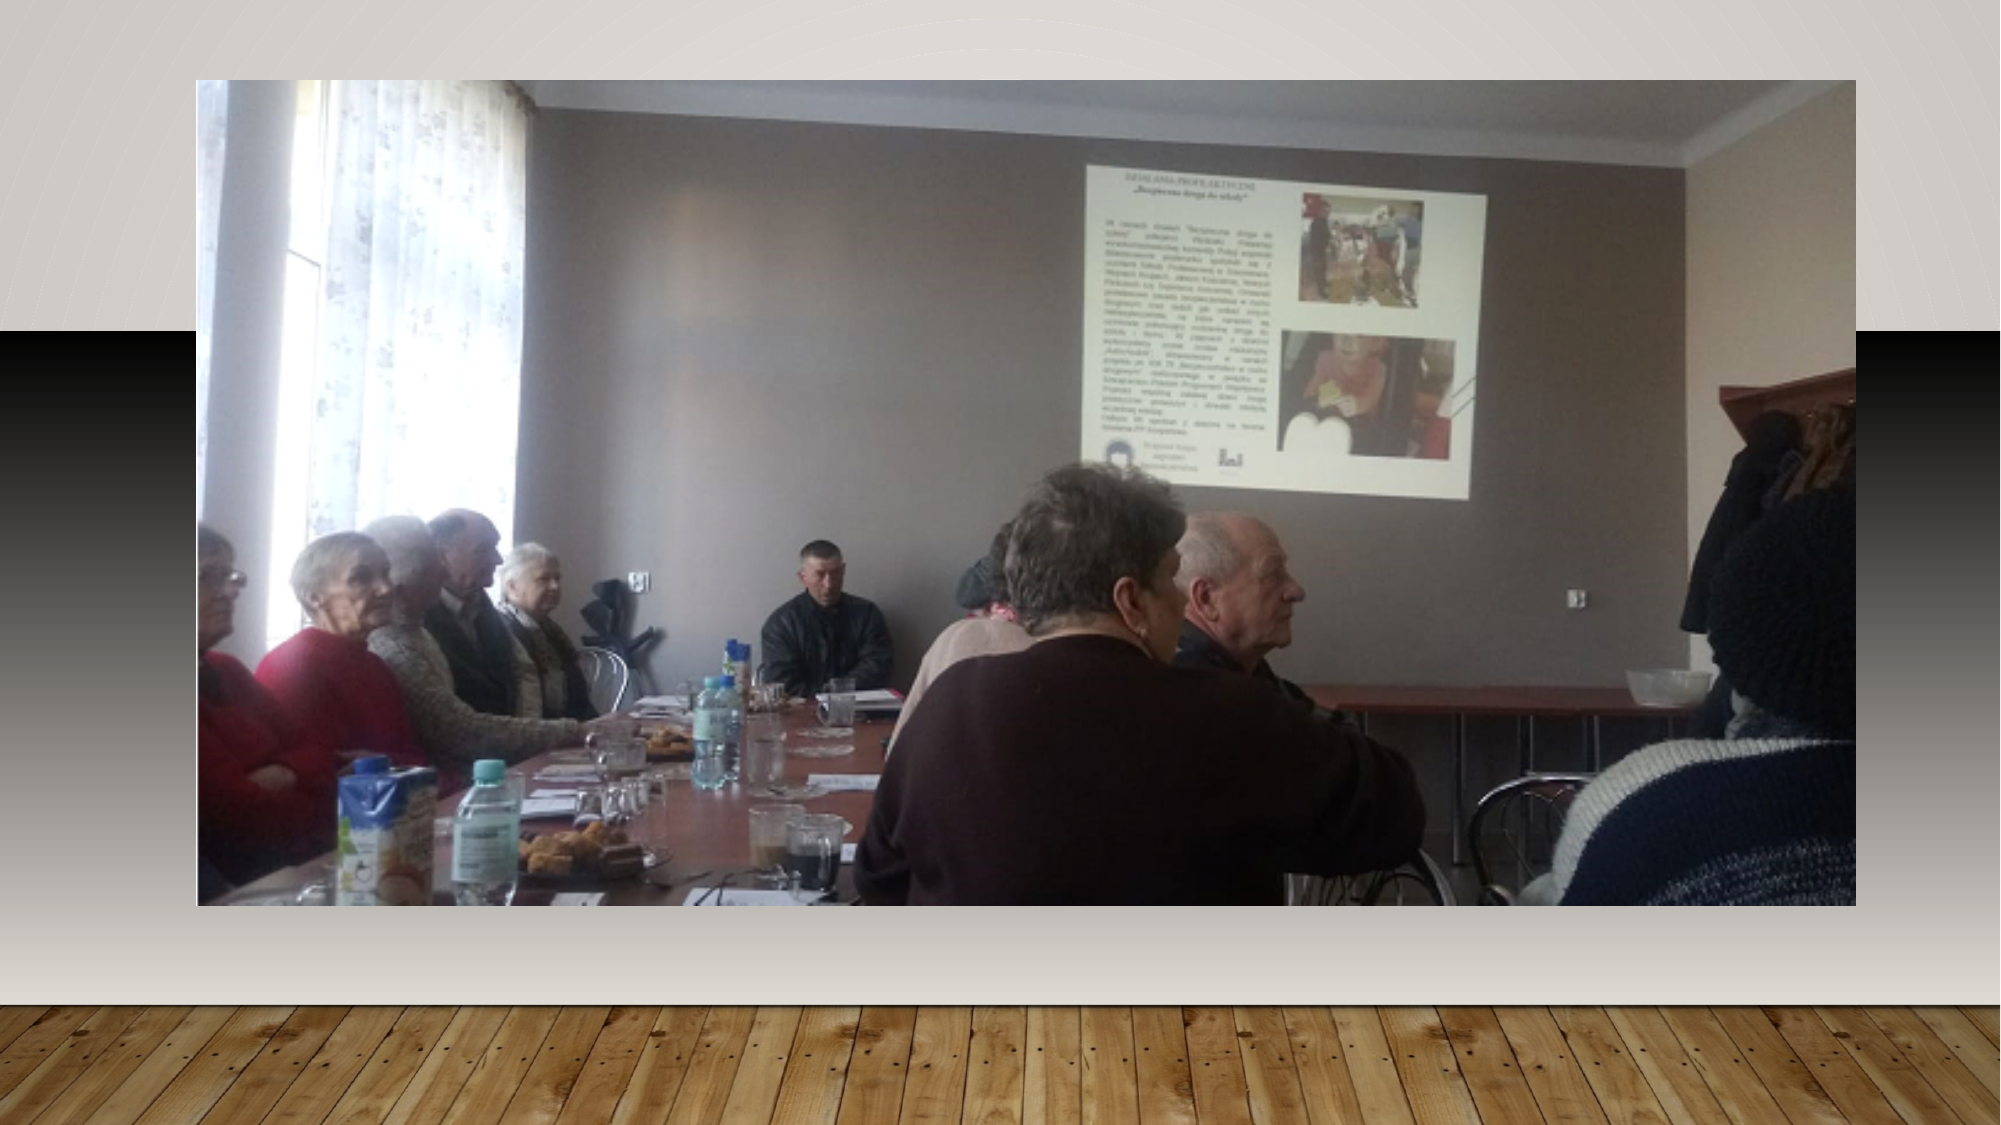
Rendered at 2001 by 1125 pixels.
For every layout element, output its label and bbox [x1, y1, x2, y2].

picture [196, 80, 1856, 906]
